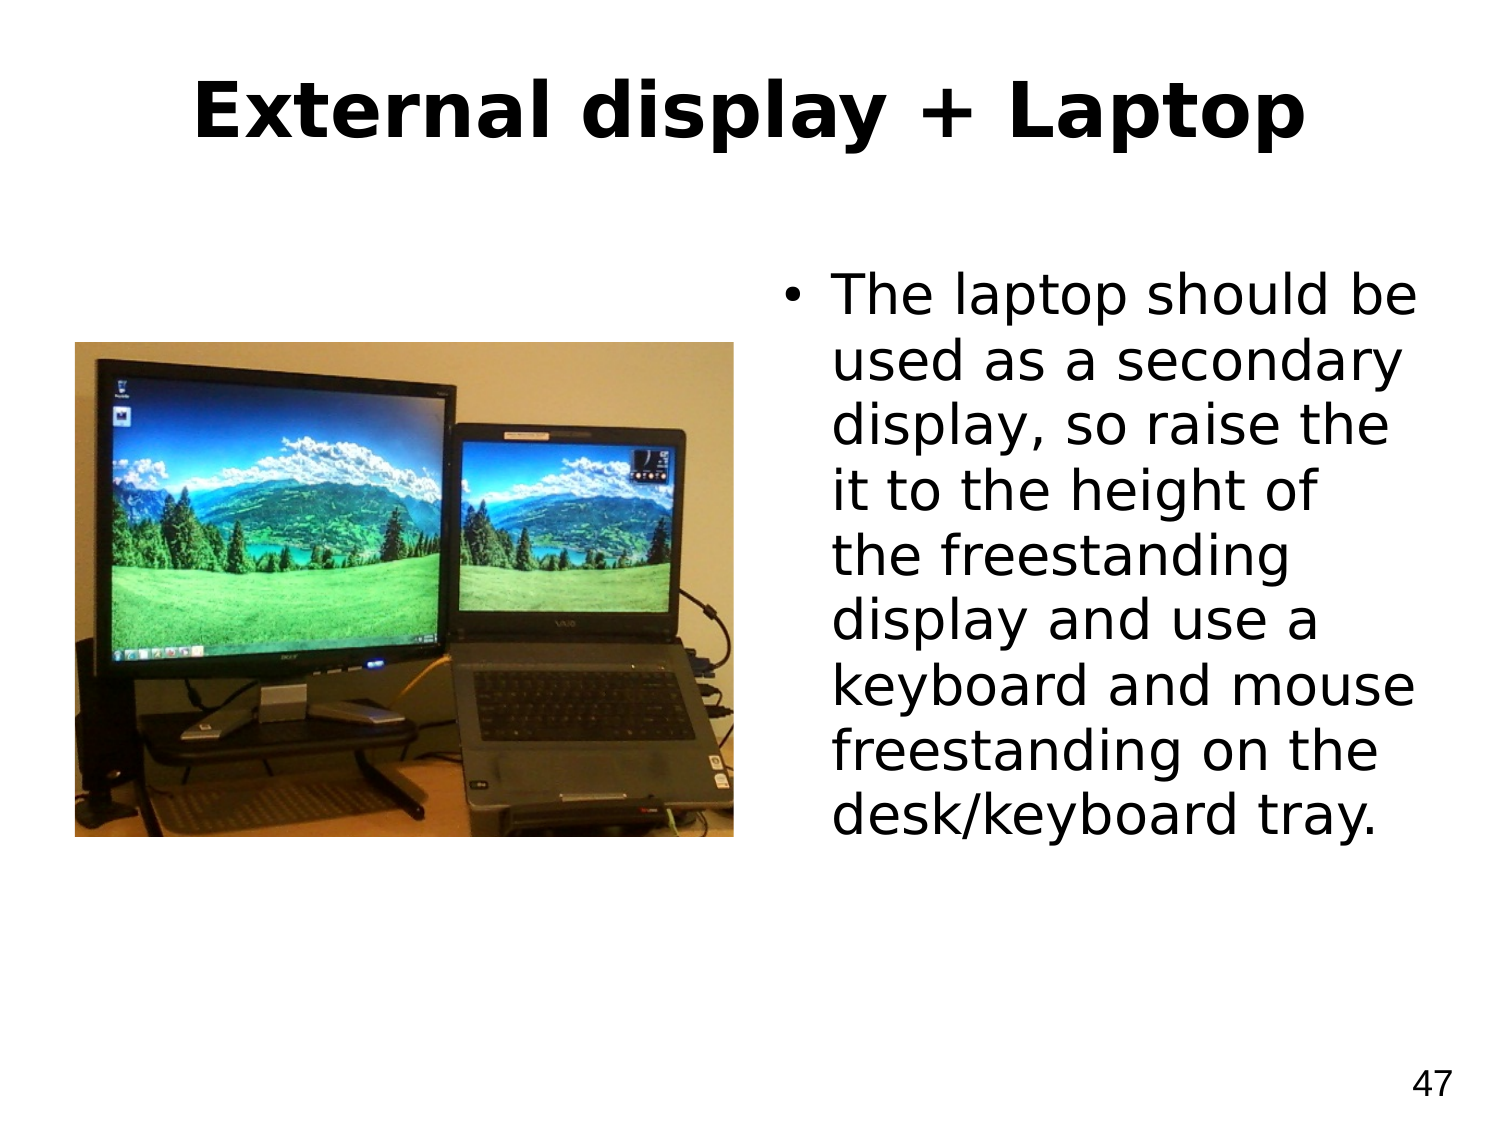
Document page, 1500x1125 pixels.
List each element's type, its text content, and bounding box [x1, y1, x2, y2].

picture [74, 342, 734, 837]
list The laptop should be used as a secondary display, so raise the it to the height of the freestanding display and use a keyboard and mouse freestanding on the desk/keyboard tray. [766, 263, 1426, 916]
title External display + Laptop [75, 21, 1425, 201]
